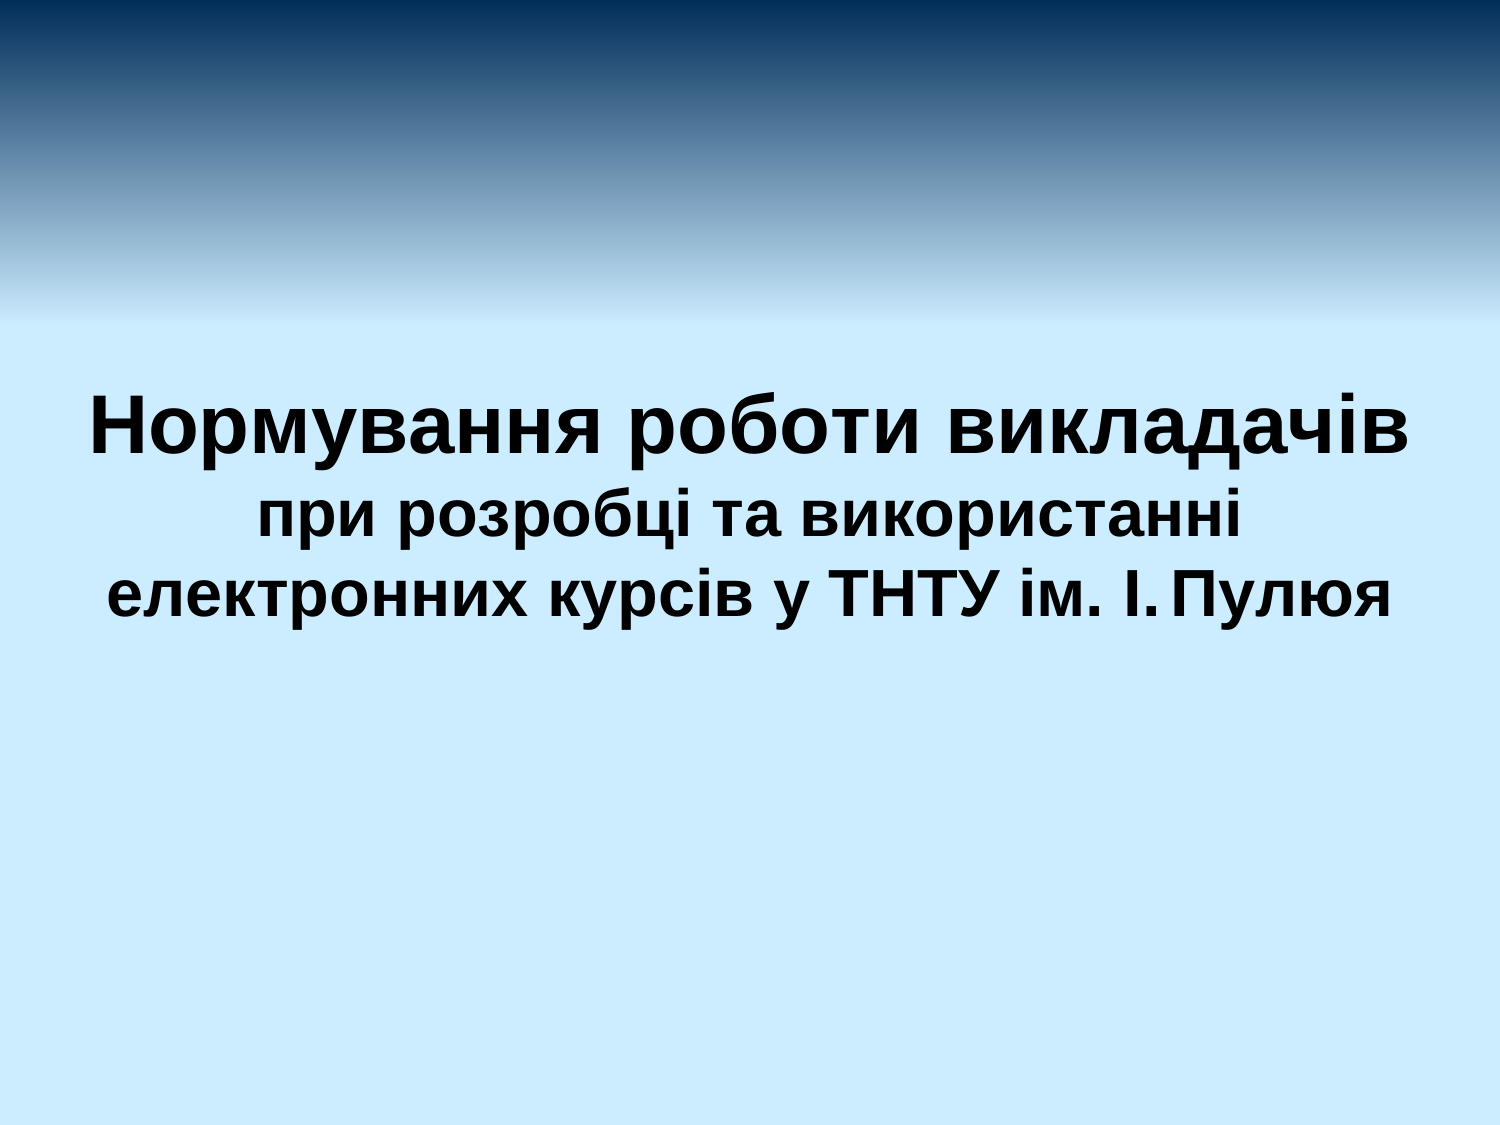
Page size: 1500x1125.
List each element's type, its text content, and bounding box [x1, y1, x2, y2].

title Нормування роботи викладачів при розробці та використанні електронних курсів у ТНТУ ім. І. Пулюя [24, 337, 1476, 663]
